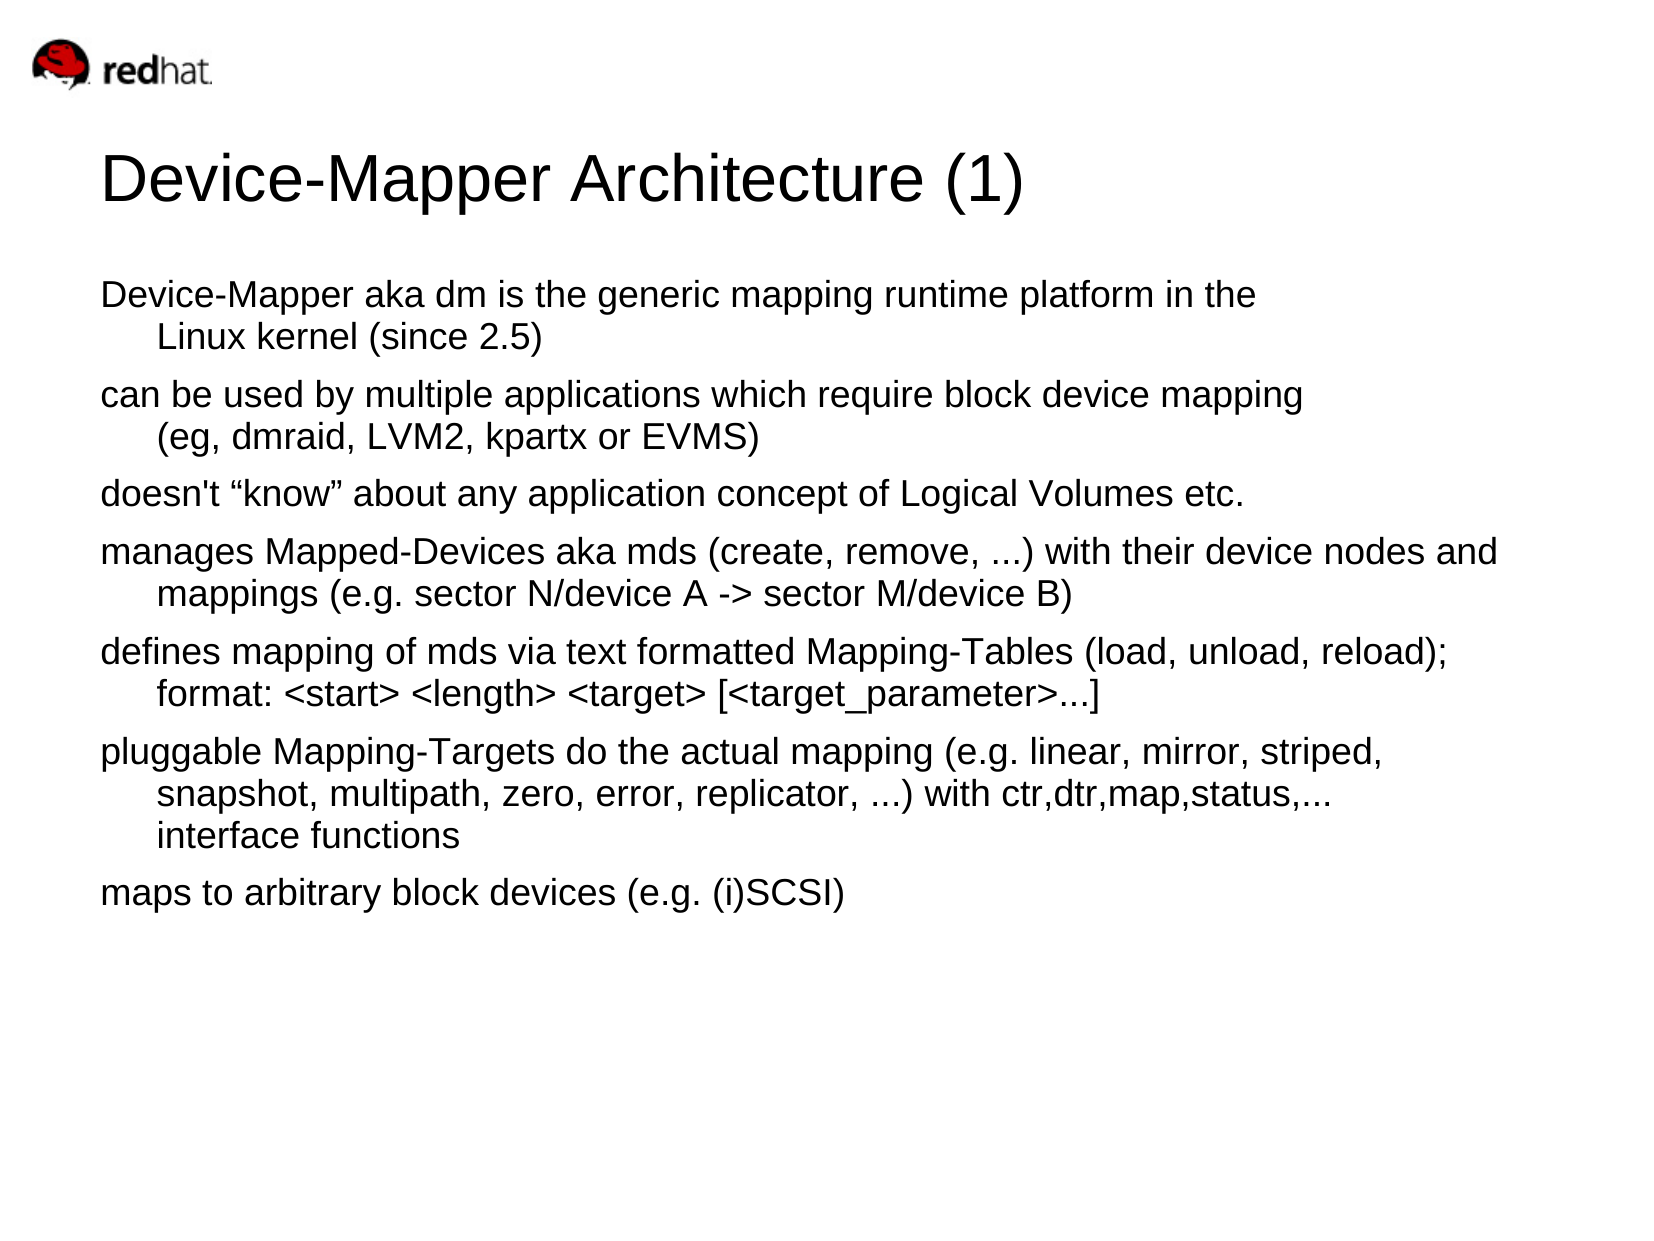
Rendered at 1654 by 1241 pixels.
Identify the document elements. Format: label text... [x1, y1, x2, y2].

picture [31, 37, 212, 98]
list Device-Mapper Architecture (1) Device-Mapper aka dm is the generic mapping runtime platform in the Linux kernel (since 2.5) can be used by multiple applications which require block device mapping (eg, dmraid, LVM2, kpartx or EVMS) doesn't “know” about any application concept of Logical Volumes etc. manages Mapped-Devices aka mds (create, remove, ...) with their device nodes and mappings (e.g. sector N/device A -> sector M/device B) defines mapping of mds via text formatted Mapping-Tables (load, unload, reload); format: <start> <length> <target> [<target_parameter>...] pluggable Mapping-Targets do the actual mapping (e.g. linear, mirror, striped, snapshot, multipath, zero, error, replicator, ...) with ctr,dtr,map,status,... interface functions maps to arbitrary block devices (e.g. (i)SCSI) [100, 140, 1506, 985]
